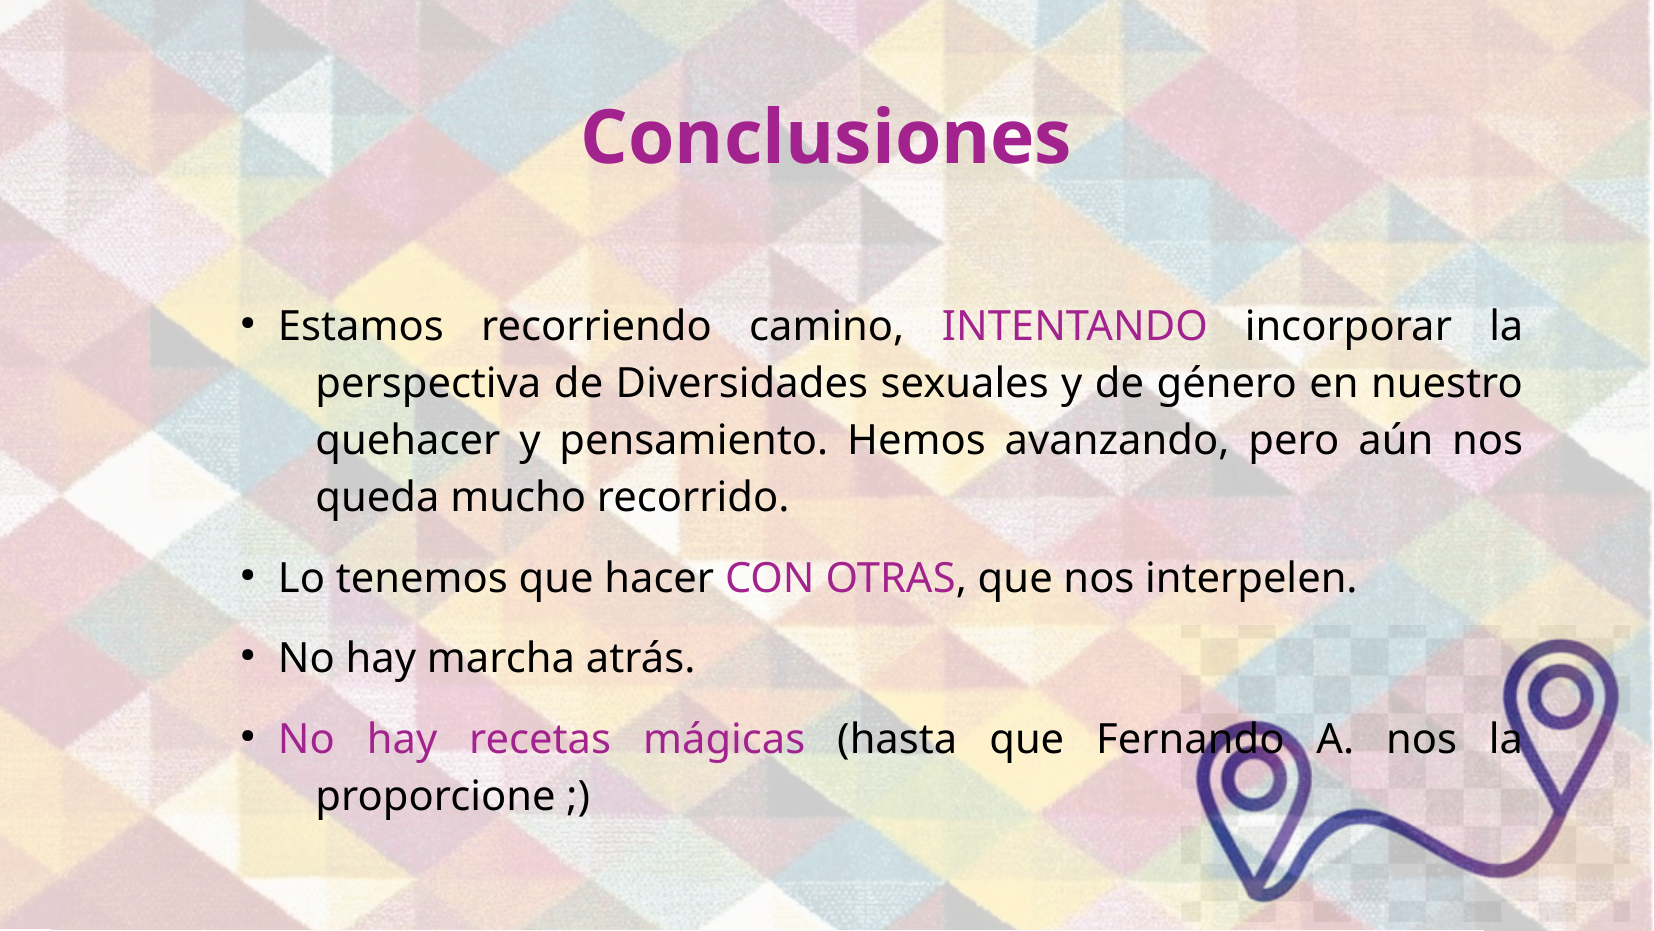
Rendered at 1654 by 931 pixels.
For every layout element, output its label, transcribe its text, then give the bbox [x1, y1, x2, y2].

picture [0, 0, 1654, 931]
list Estamos recorriendo camino, INTENTANDO incorporar la perspectiva de Diversidades sexuales y de género en nuestro quehacer y pensamiento. Hemos avanzando, pero aún nos queda mucho recorrido. Lo tenemos que hacer CON OTRAS, que nos interpelen. No hay marcha atrás. No hay recetas mágicas (hasta que Fernando A. nos la proporcione ;) [94, 229, 1524, 910]
title Conclusiones [82, 49, 1571, 219]
